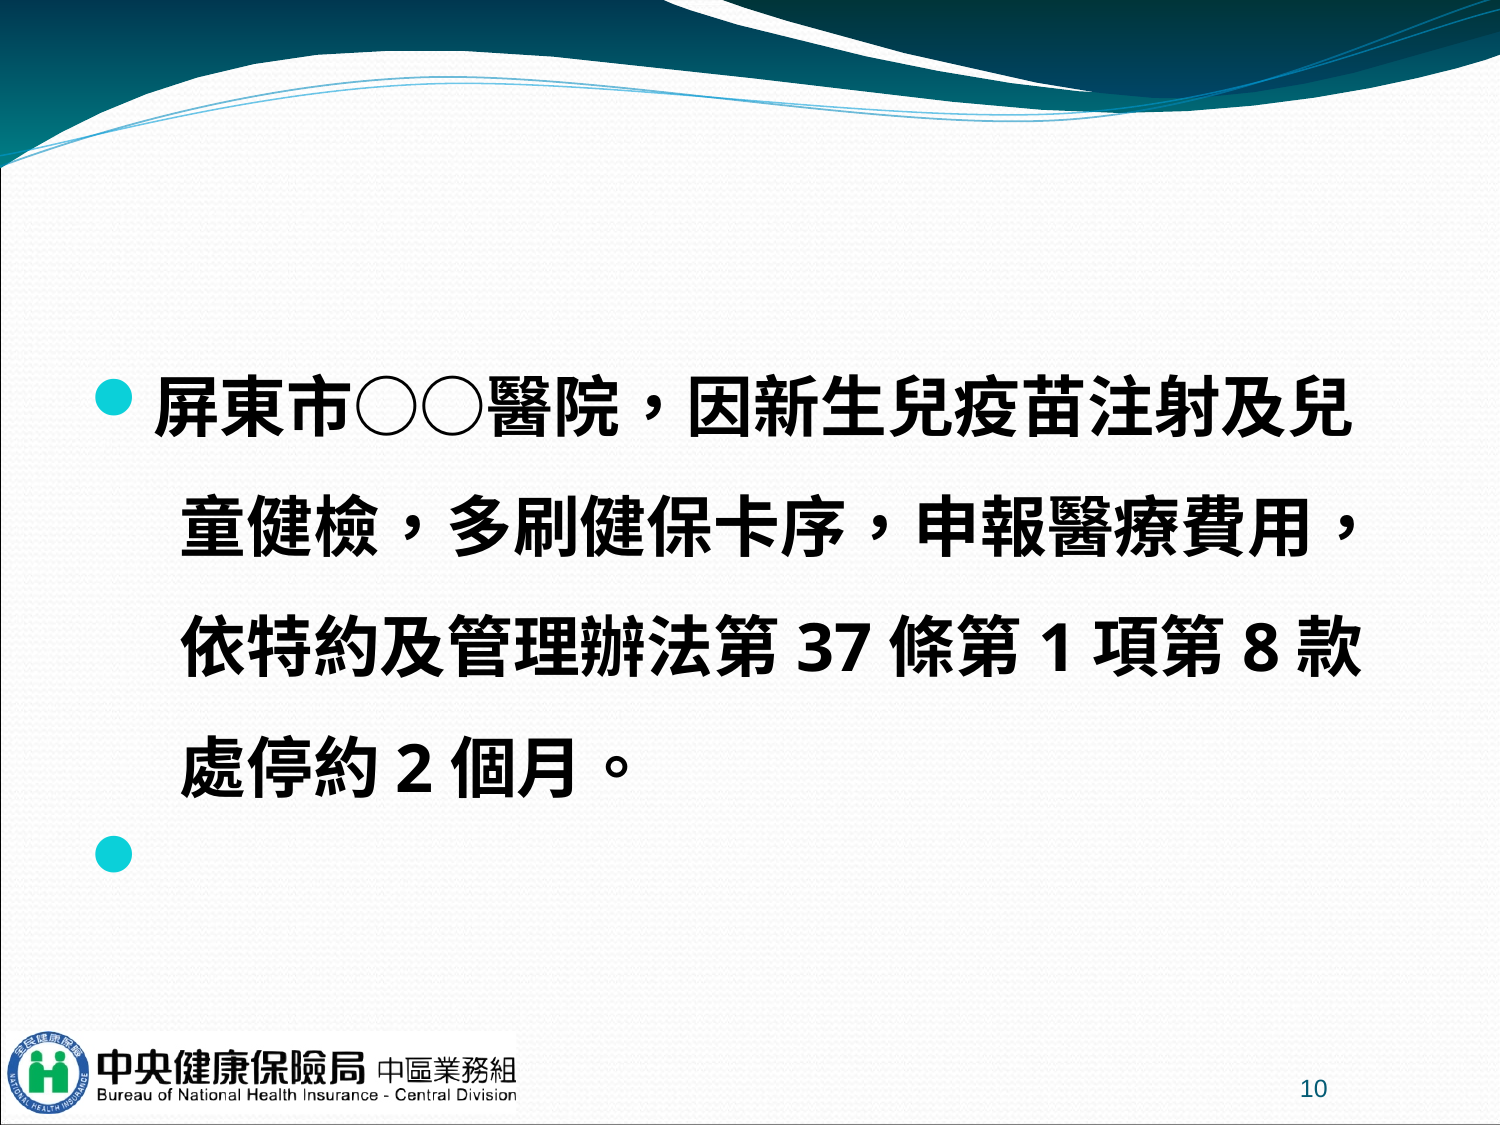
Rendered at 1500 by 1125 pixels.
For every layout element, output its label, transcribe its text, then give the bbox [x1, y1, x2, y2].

list 屏東市○○醫院，因新生兒疫苗注射及兒童健檢，多刷健保卡序，申報醫療費用，依特約及管理辦法第37條第1項第8款處停約2個月。 [75, 317, 1426, 941]
text_box [1299, 1042, 1426, 1103]
